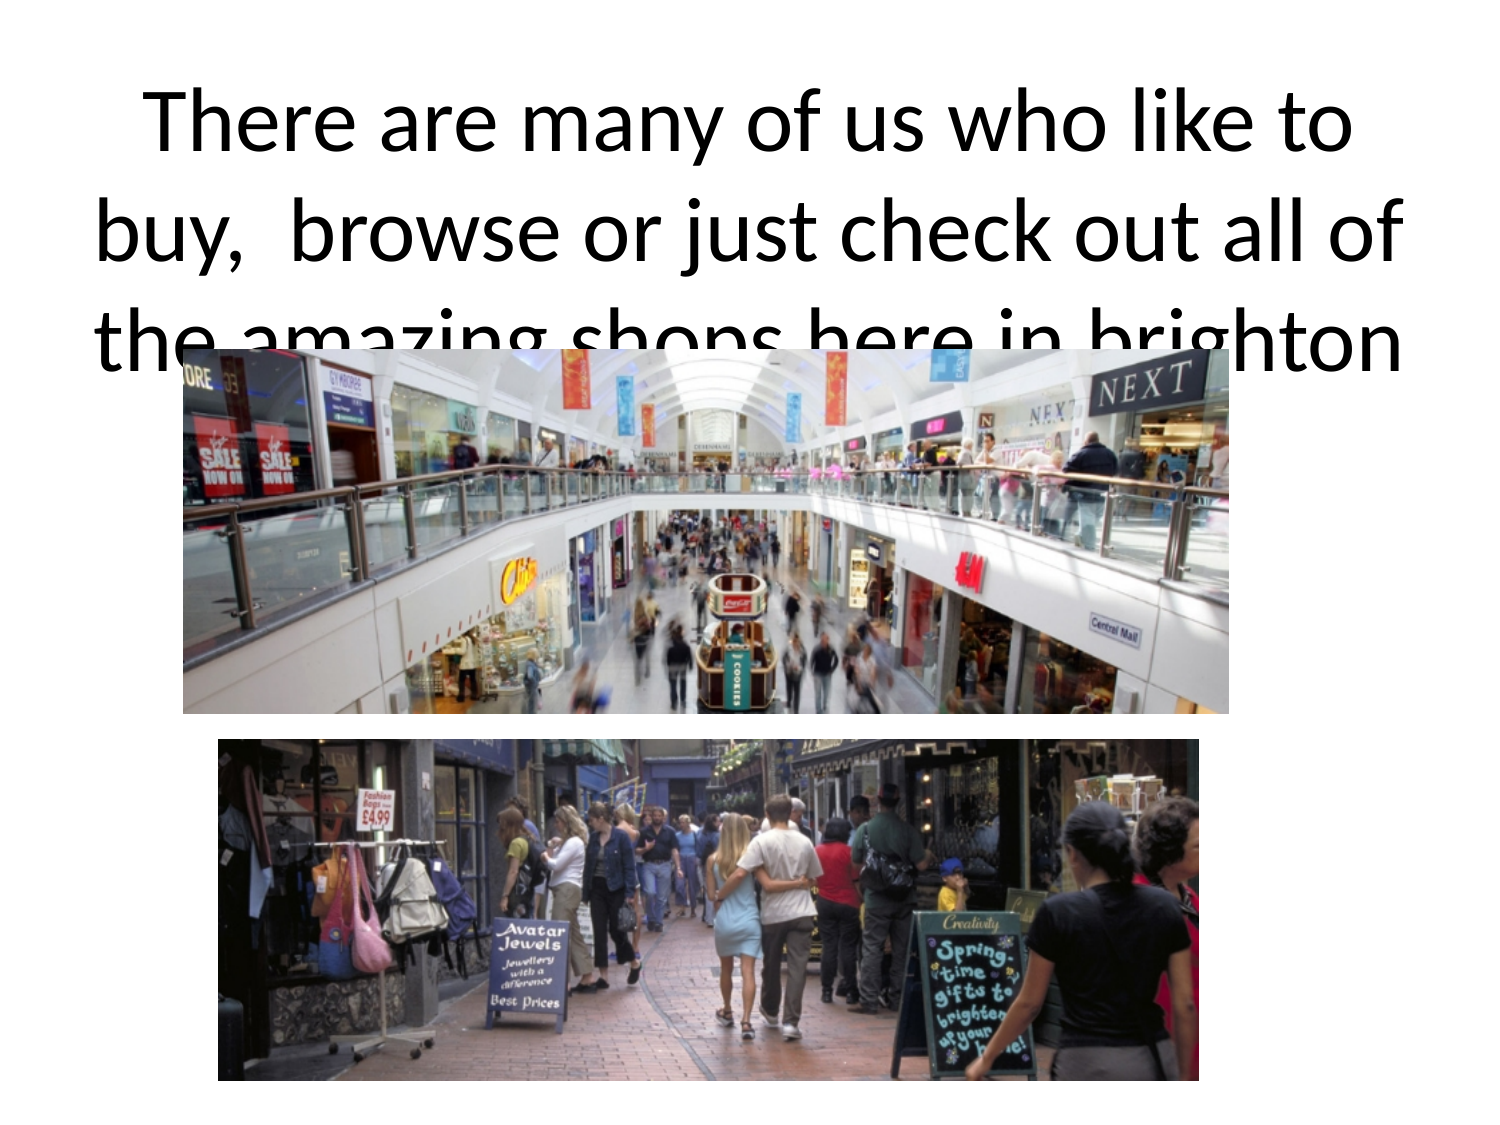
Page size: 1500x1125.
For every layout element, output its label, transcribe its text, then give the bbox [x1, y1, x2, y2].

title There are many of us who like to buy, browse or just check out all of the amazing shops here in brighton [75, 45, 1425, 398]
picture [218, 739, 1199, 1081]
picture [183, 349, 1229, 714]
